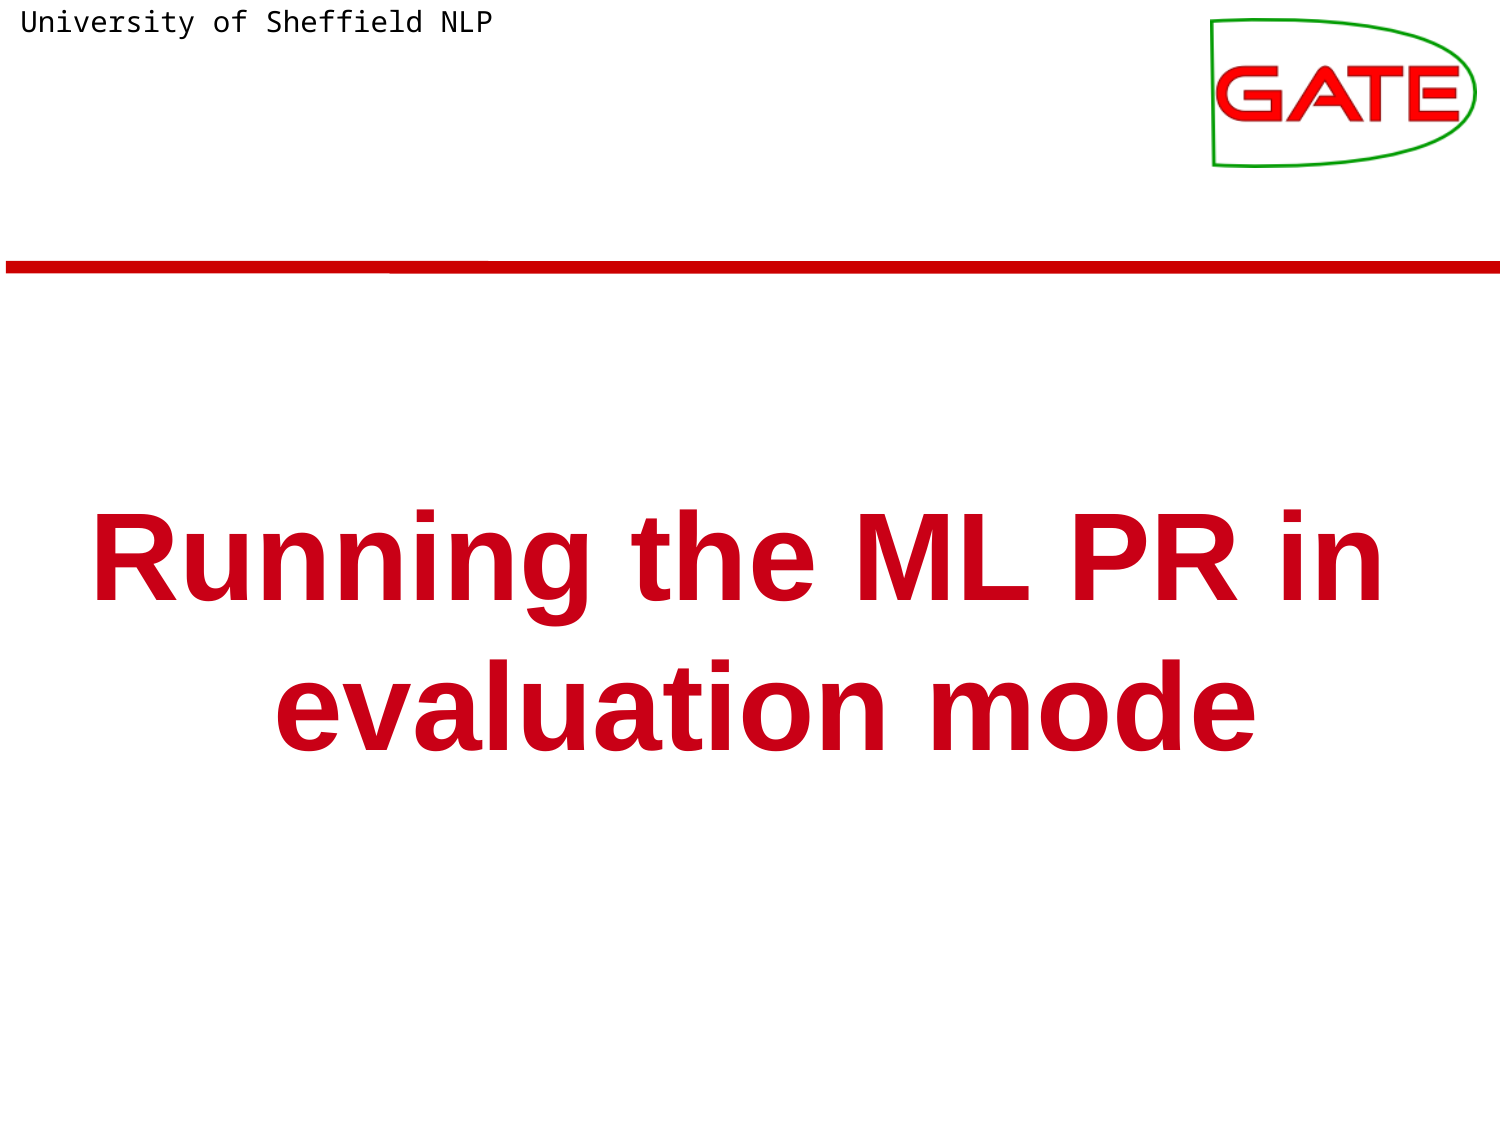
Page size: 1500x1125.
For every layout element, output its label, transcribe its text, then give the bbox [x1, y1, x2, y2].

picture [1210, 18, 1477, 168]
subtitle Running the ML PR in evaluation mode [59, 250, 1418, 1002]
